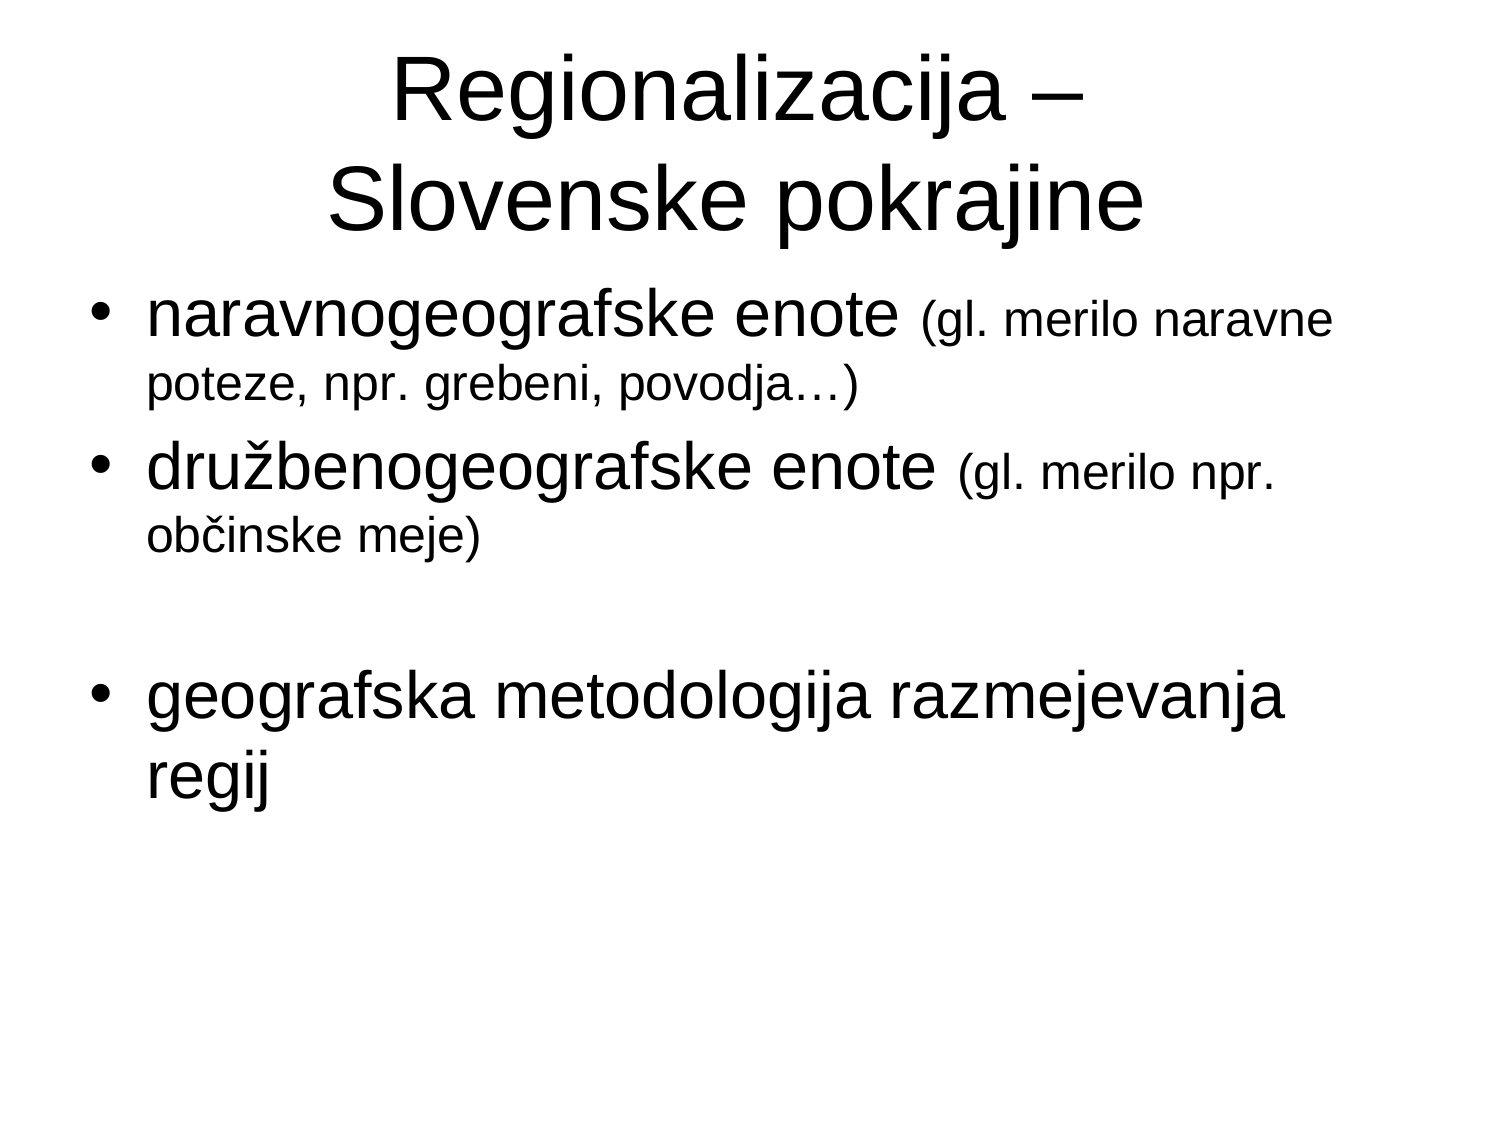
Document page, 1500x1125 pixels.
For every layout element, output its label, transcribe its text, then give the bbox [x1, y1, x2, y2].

title Regionalizacija – Slovenske pokrajine [75, 21, 1426, 257]
list naravnogeografske enote (gl. merilo naravne poteze, npr. grebeni, povodja…) družbenogeografske enote (gl. merilo npr. občinske meje) geografska metodologija razmejevanja regij [75, 262, 1426, 1006]
